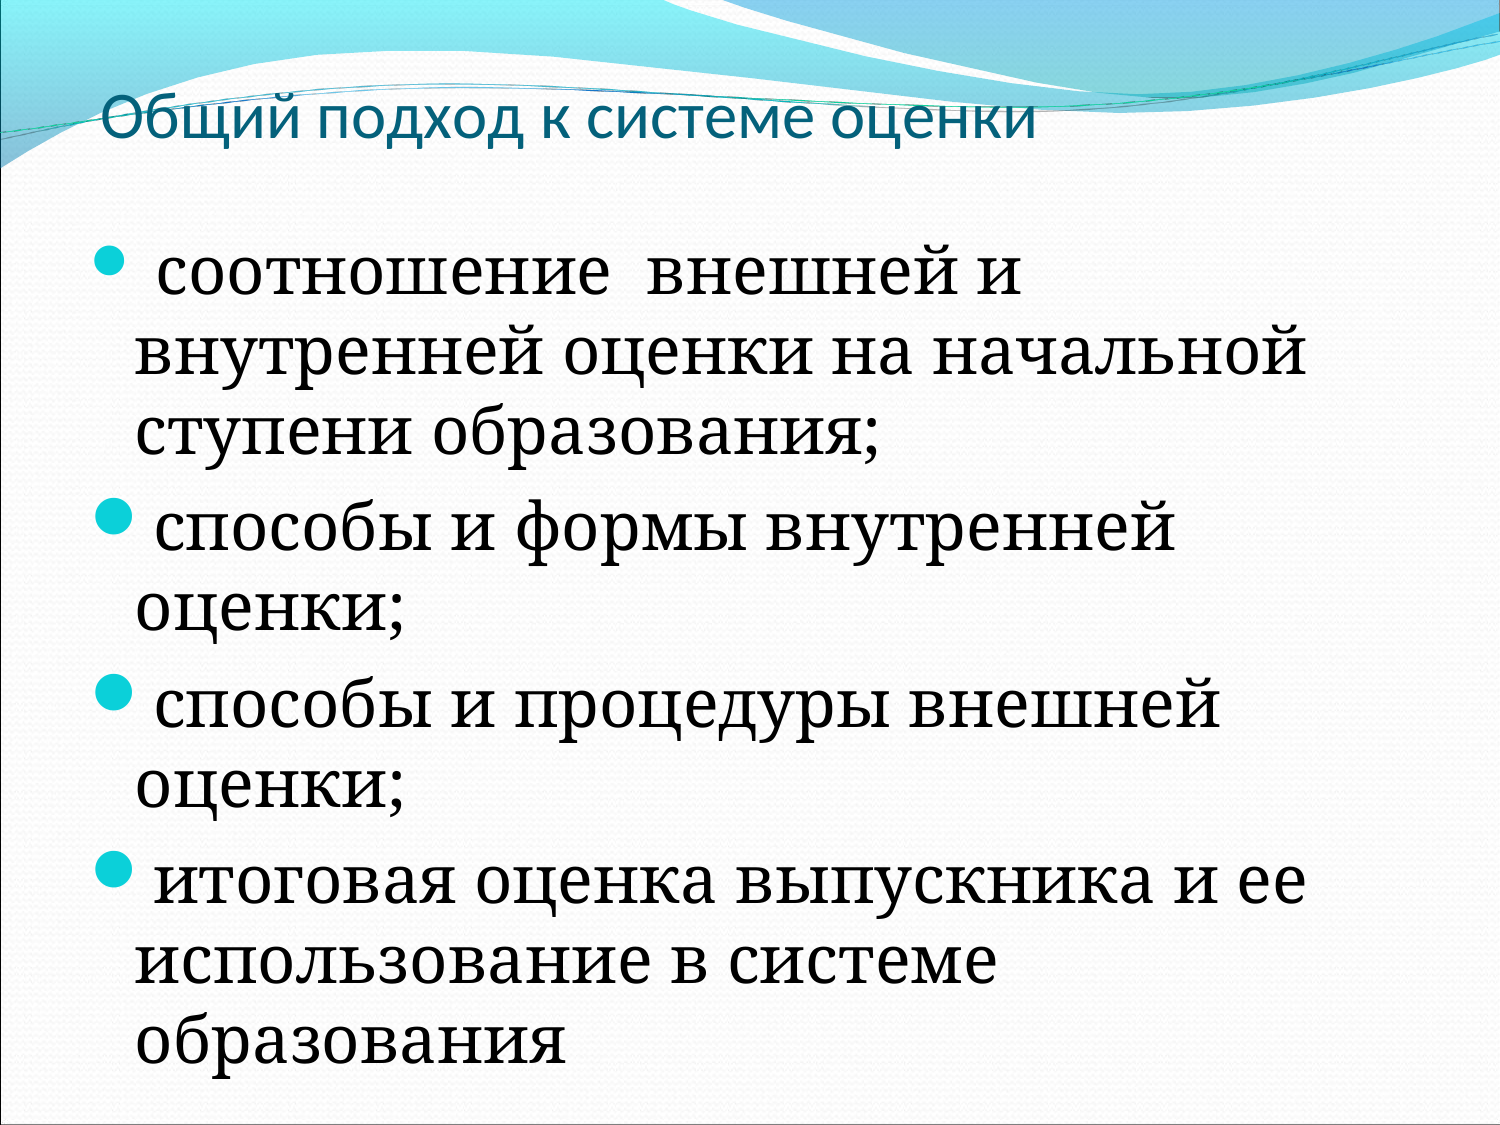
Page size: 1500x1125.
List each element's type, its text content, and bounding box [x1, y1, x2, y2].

picture [0, 0, 1500, 1125]
title Общий подход к системе оценки [76, 26, 1427, 159]
list соотношение внешней и внутренней оценки на начальной ступени образования; способы и формы внутренней оценки; способы и процедуры внешней оценки; итоговая оценка выпускника и ее использование в системе образования [75, 220, 1426, 1081]
